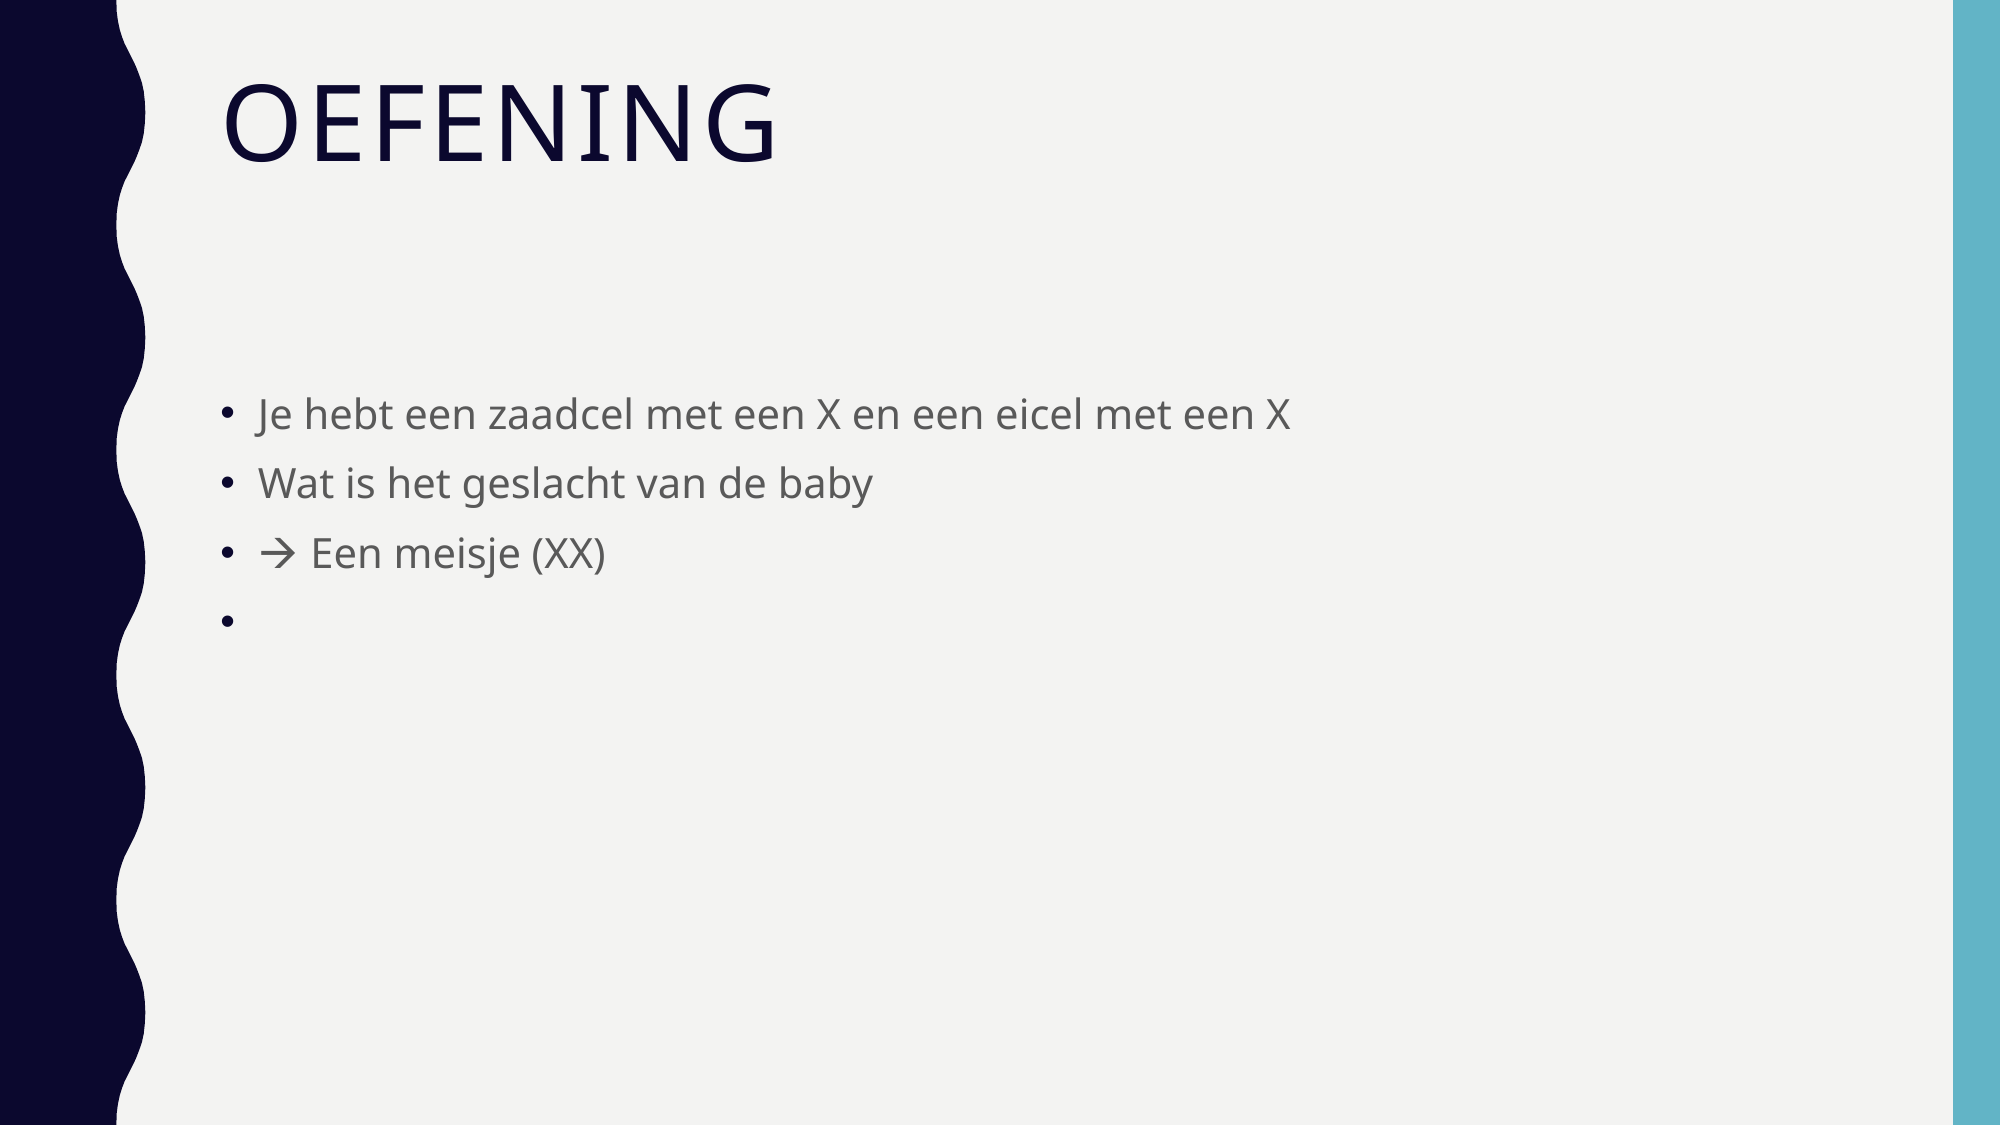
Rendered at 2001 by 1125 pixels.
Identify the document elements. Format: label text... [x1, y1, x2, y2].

list Je hebt een zaadcel met een X en een eicel met een X Wat is het geslacht van de baby  Een meisje (XX) [205, 375, 1876, 965]
title oefening [205, 62, 1876, 308]
